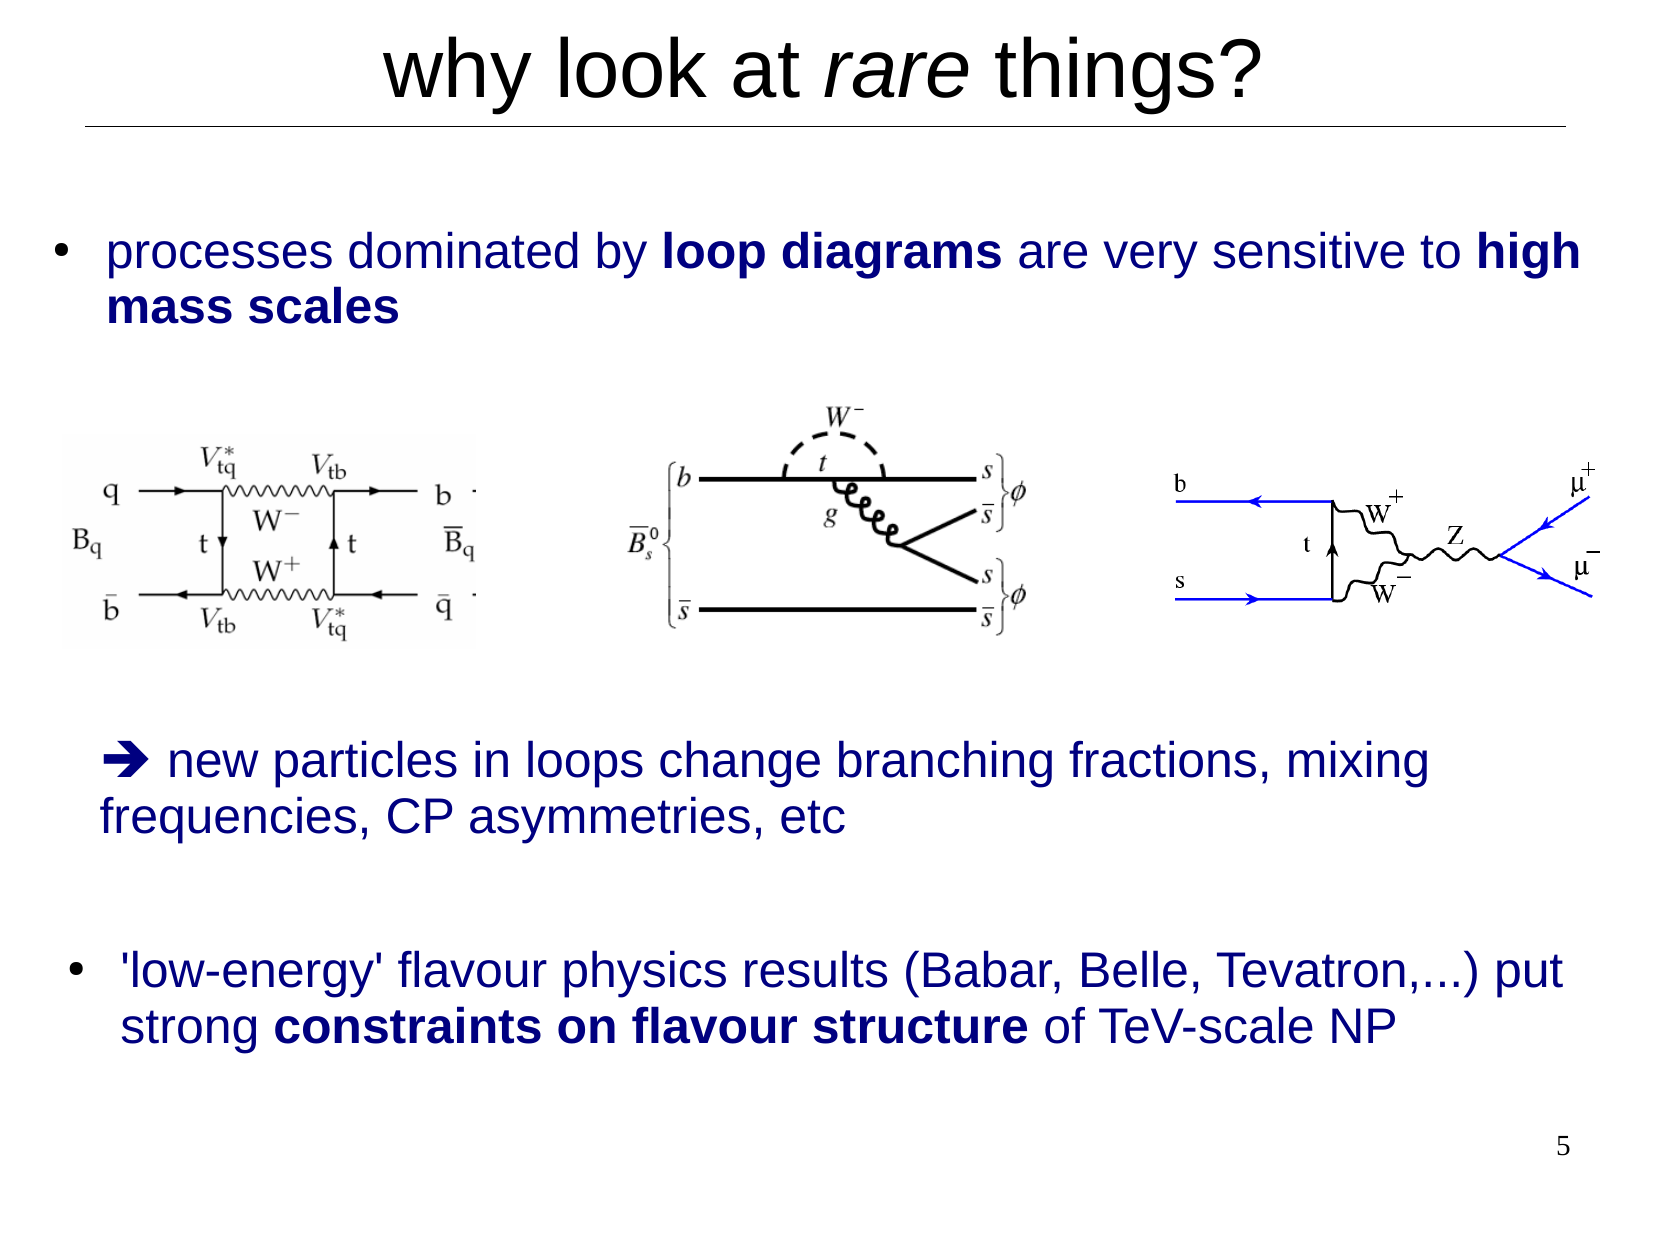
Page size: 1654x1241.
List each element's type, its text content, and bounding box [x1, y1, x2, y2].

list 'low-energy' flavour physics results (Babar, Belle, Tevatron,...) put strong constraints on flavour structure of TeV-scale NP [49, 942, 1654, 1054]
picture [1163, 446, 1614, 615]
title why look at rare things? [79, 11, 1568, 127]
text_box ➔ new particles in loops change branching fractions, mixing frequencies, CP asymmetries, etc [84, 724, 1495, 864]
picture [625, 396, 1040, 652]
picture [62, 434, 476, 649]
list processes dominated by loop diagrams are very sensitive to high mass scales [34, 222, 1639, 335]
